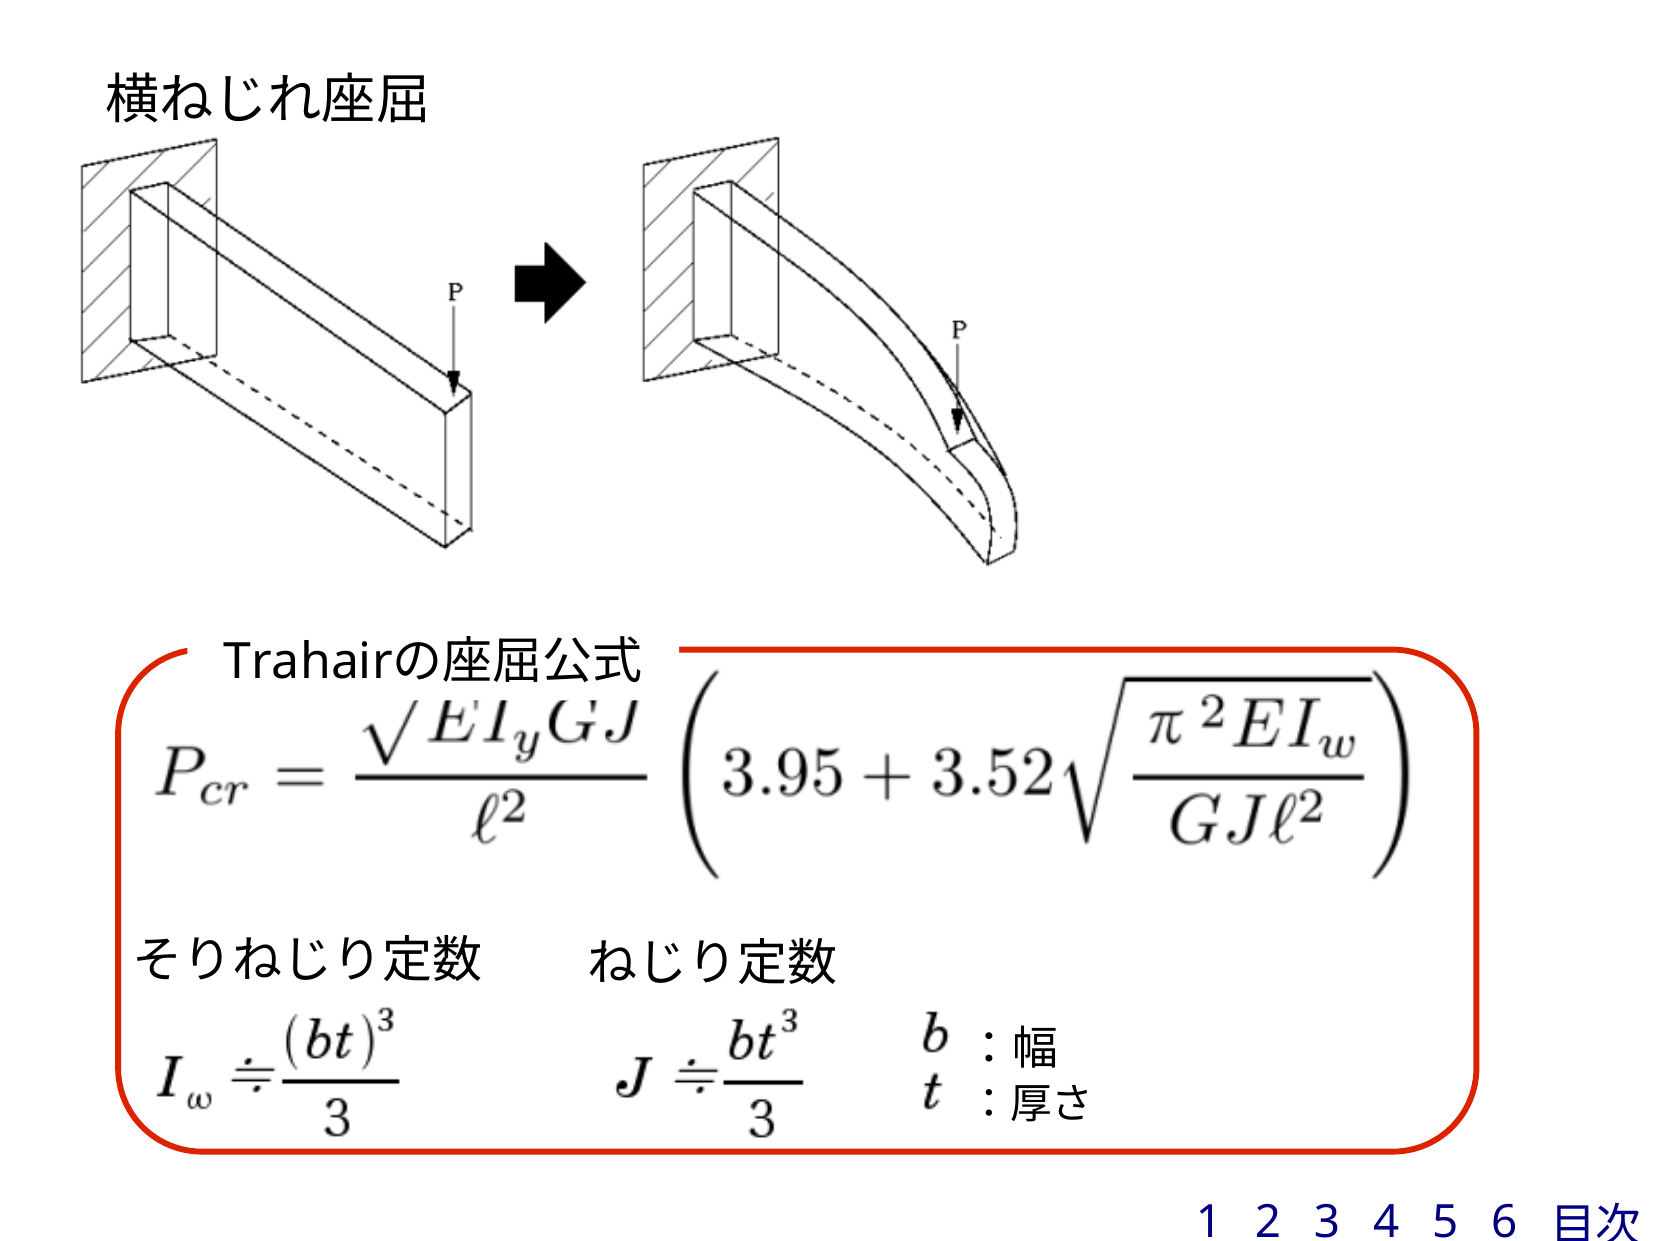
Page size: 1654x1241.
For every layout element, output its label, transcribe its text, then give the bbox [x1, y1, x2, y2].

picture [112, 655, 162, 896]
text_box 5 [1417, 1181, 1476, 1241]
picture [921, 1069, 949, 1118]
text_box 1 [1181, 1181, 1240, 1241]
picture [149, 1000, 404, 1143]
text_box 2 [1240, 1181, 1359, 1241]
text_box 目次 [1565, 1181, 1654, 1241]
picture [80, 136, 1019, 567]
text_box 6 [1476, 1181, 1565, 1241]
text_box ：厚さ [953, 1062, 1161, 1124]
picture [611, 1003, 812, 1140]
picture [1432, 655, 1467, 687]
text_box ：幅 [952, 1003, 1093, 1069]
text_box 横ねじれ座屈 [90, 47, 475, 122]
text_box そりねじり定数 [122, 912, 502, 982]
text_box Trahairの座屈公式 [187, 612, 680, 683]
picture [122, 655, 1467, 896]
picture [920, 1004, 950, 1061]
text_box ねじり定数 [572, 915, 868, 985]
text_box 4 [1359, 1181, 1417, 1241]
